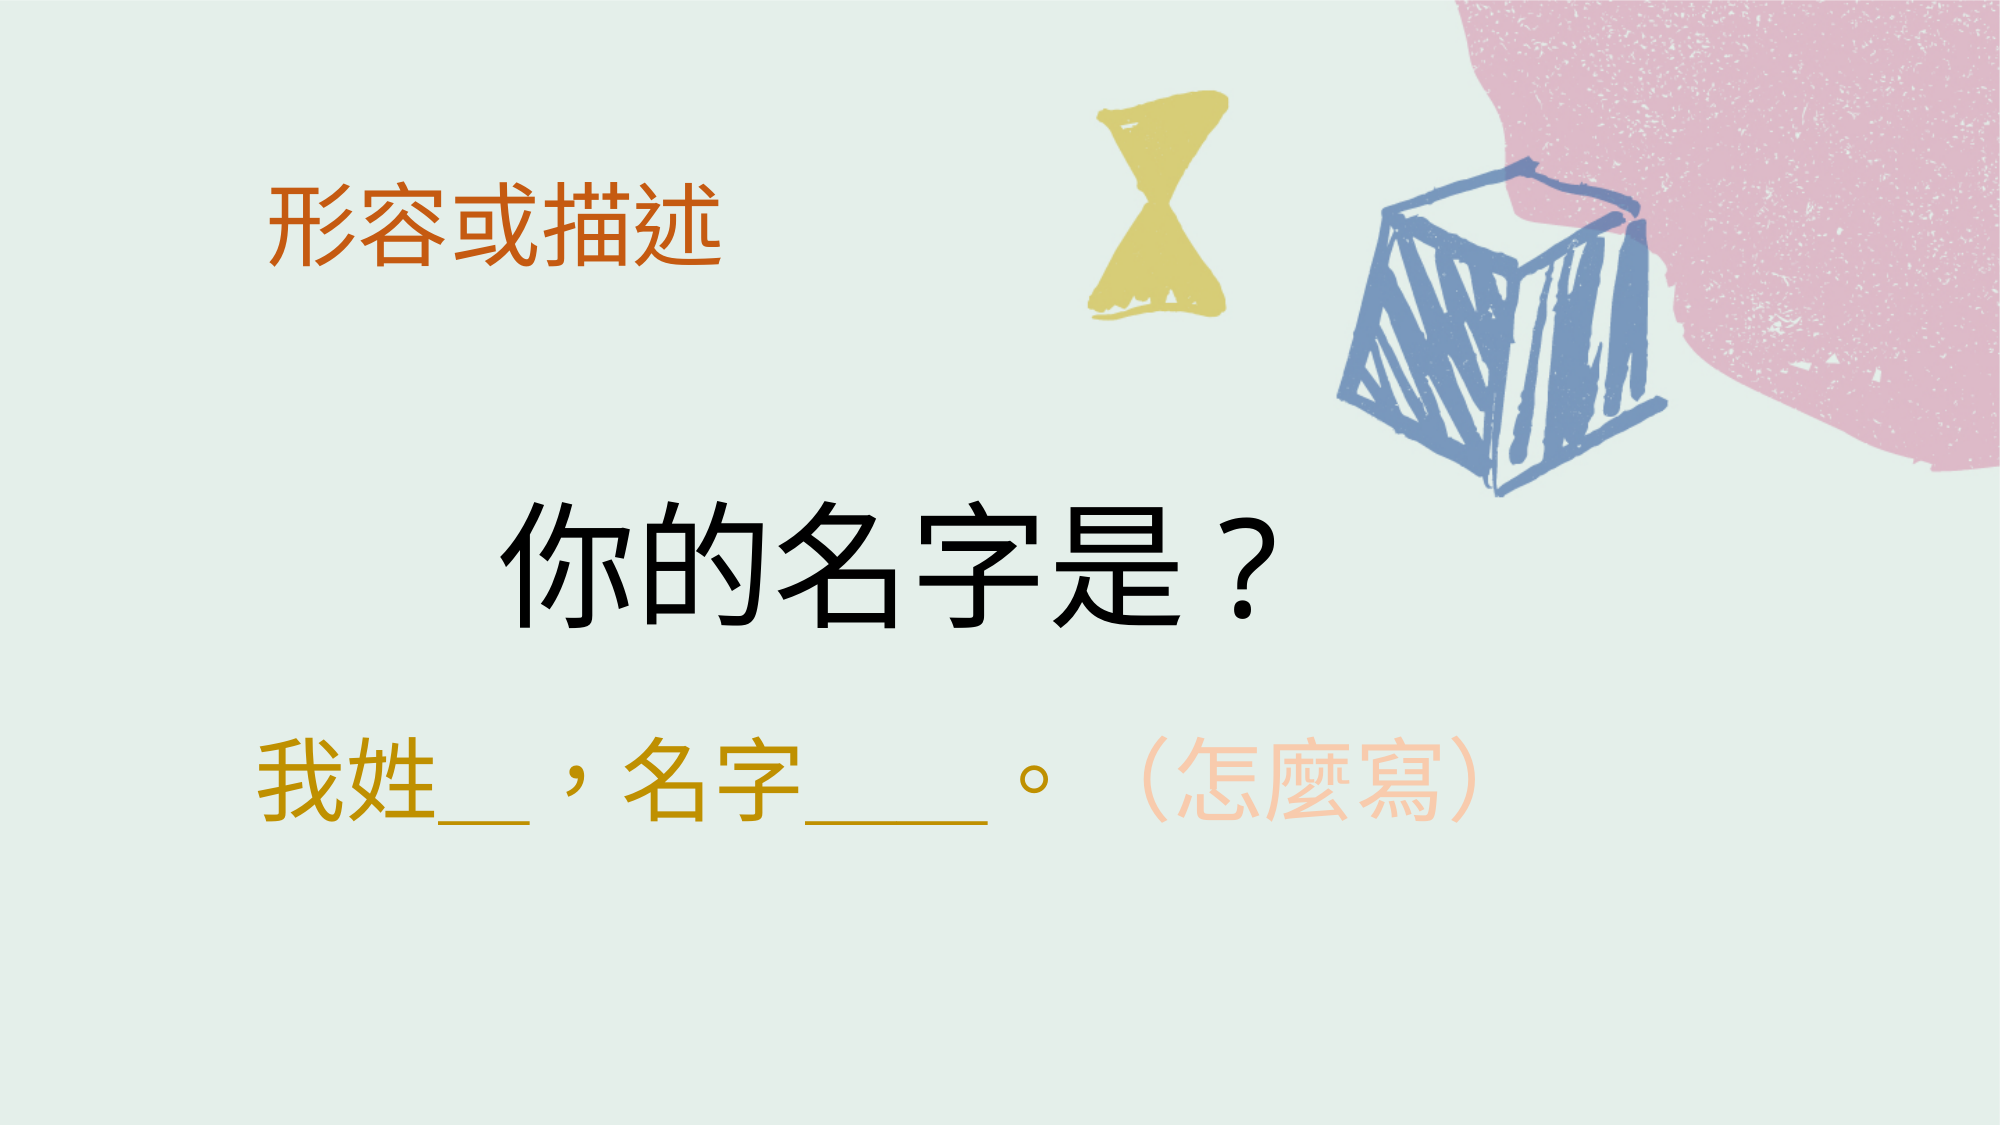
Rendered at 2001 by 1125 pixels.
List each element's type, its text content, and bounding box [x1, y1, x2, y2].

title 我姓＿，名字＿＿。（怎麼寫） [239, 676, 1761, 894]
text_box 你的名字是? [483, 263, 1375, 663]
picture [0, 0, 2000, 1125]
text_box 形容或描述 [239, 120, 752, 339]
